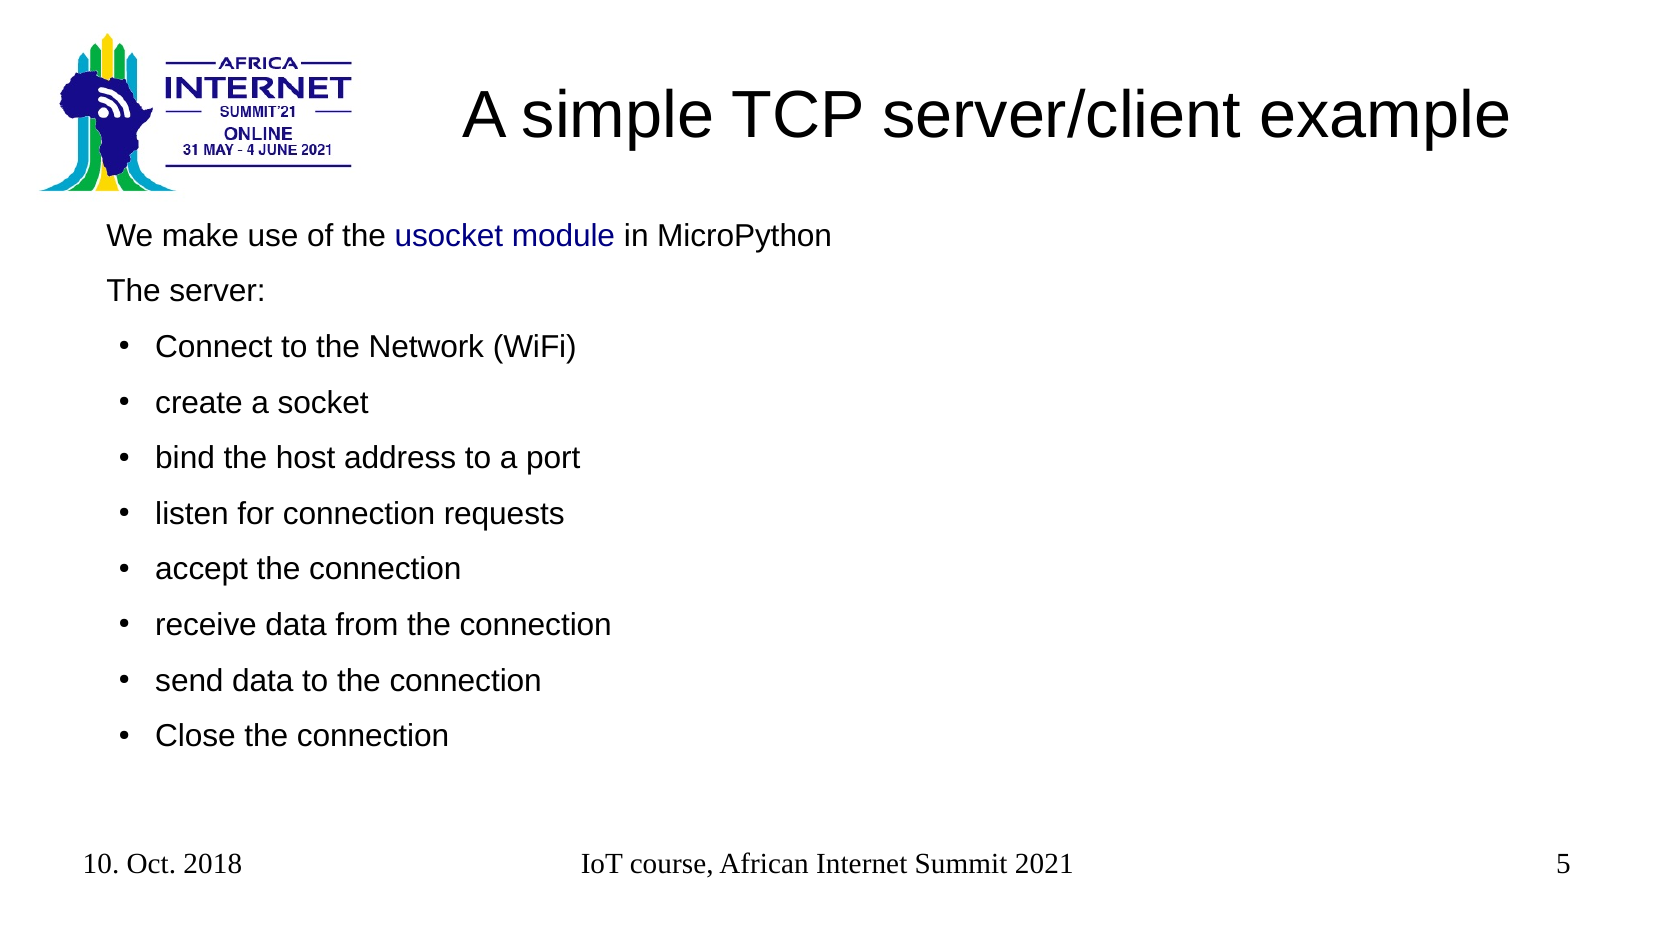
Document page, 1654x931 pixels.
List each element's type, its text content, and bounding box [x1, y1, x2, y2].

list We make use of the usocket module in MicroPython The server: Connect to the Network (WiFi) create a socket bind the host address to a port listen for connection requests accept the connection receive data from the connection send data to the connection Close the connection [106, 217, 1595, 758]
title A simple TCP server/client example [403, 37, 1571, 193]
picture [9, 11, 384, 207]
